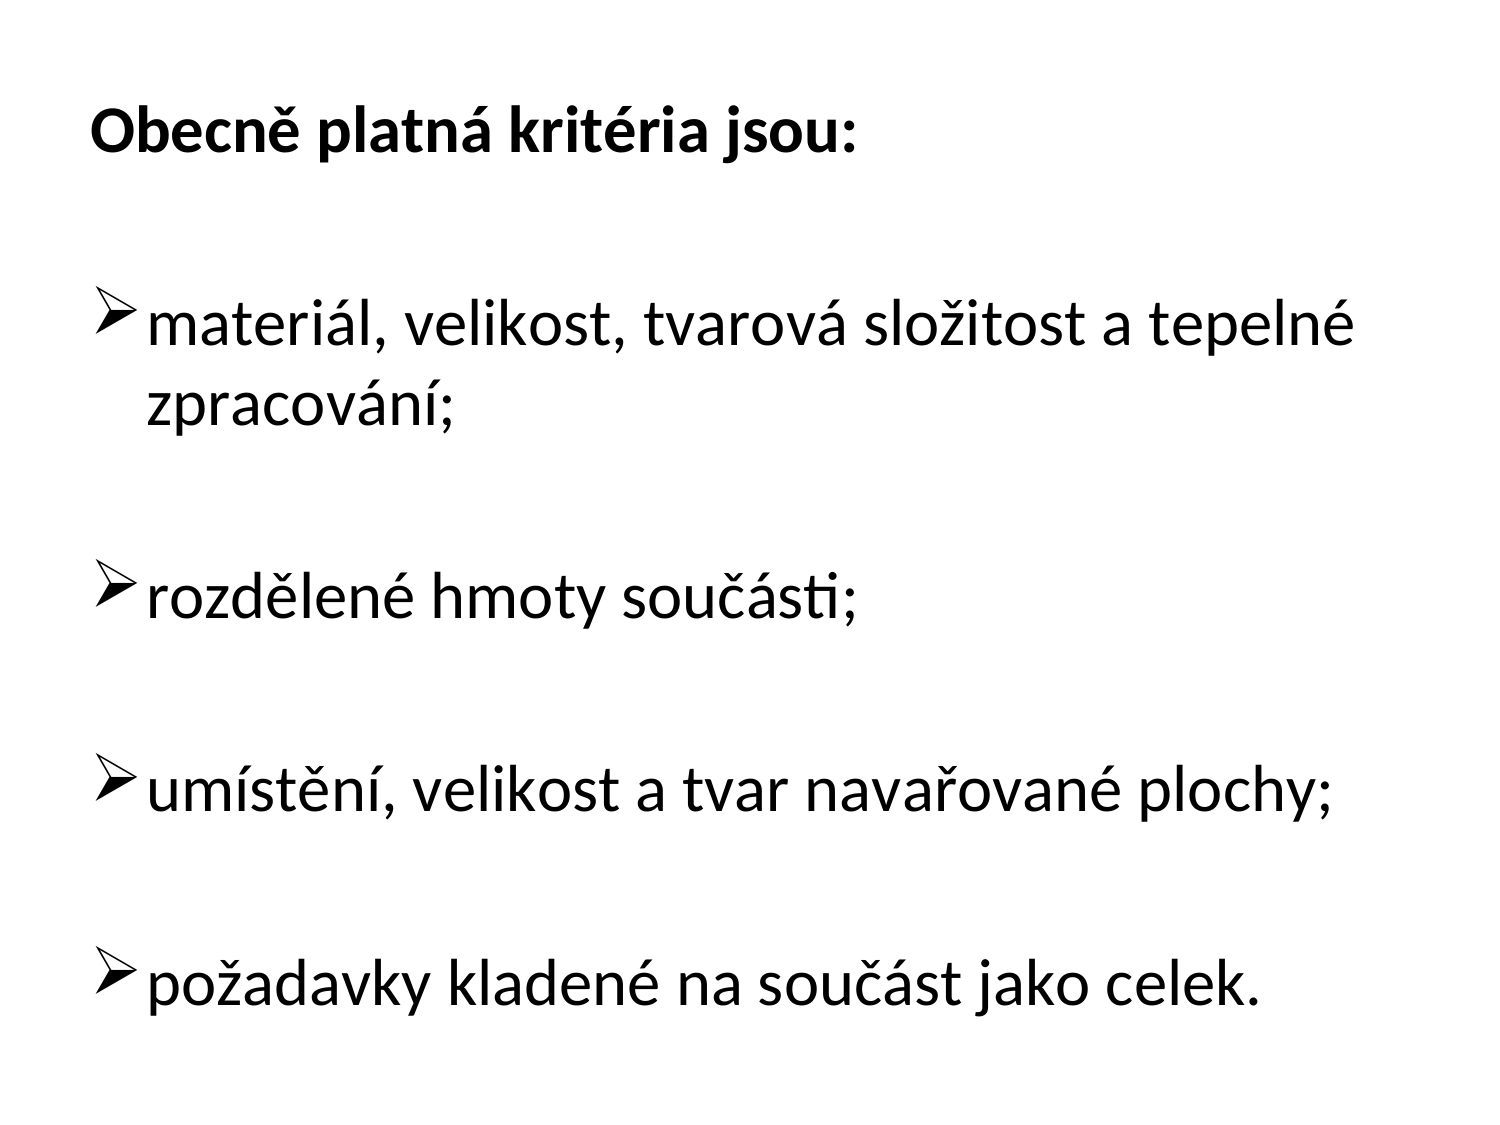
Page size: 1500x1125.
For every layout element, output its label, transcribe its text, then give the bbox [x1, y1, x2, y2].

list Obecně platná kritéria jsou: materiál, velikost, tvarová složitost a tepelné zpracování; rozdělené hmoty součásti; umístění, velikost a tvar navařované plochy; požadavky kladené na součást jako celek. [75, 78, 1426, 1123]
